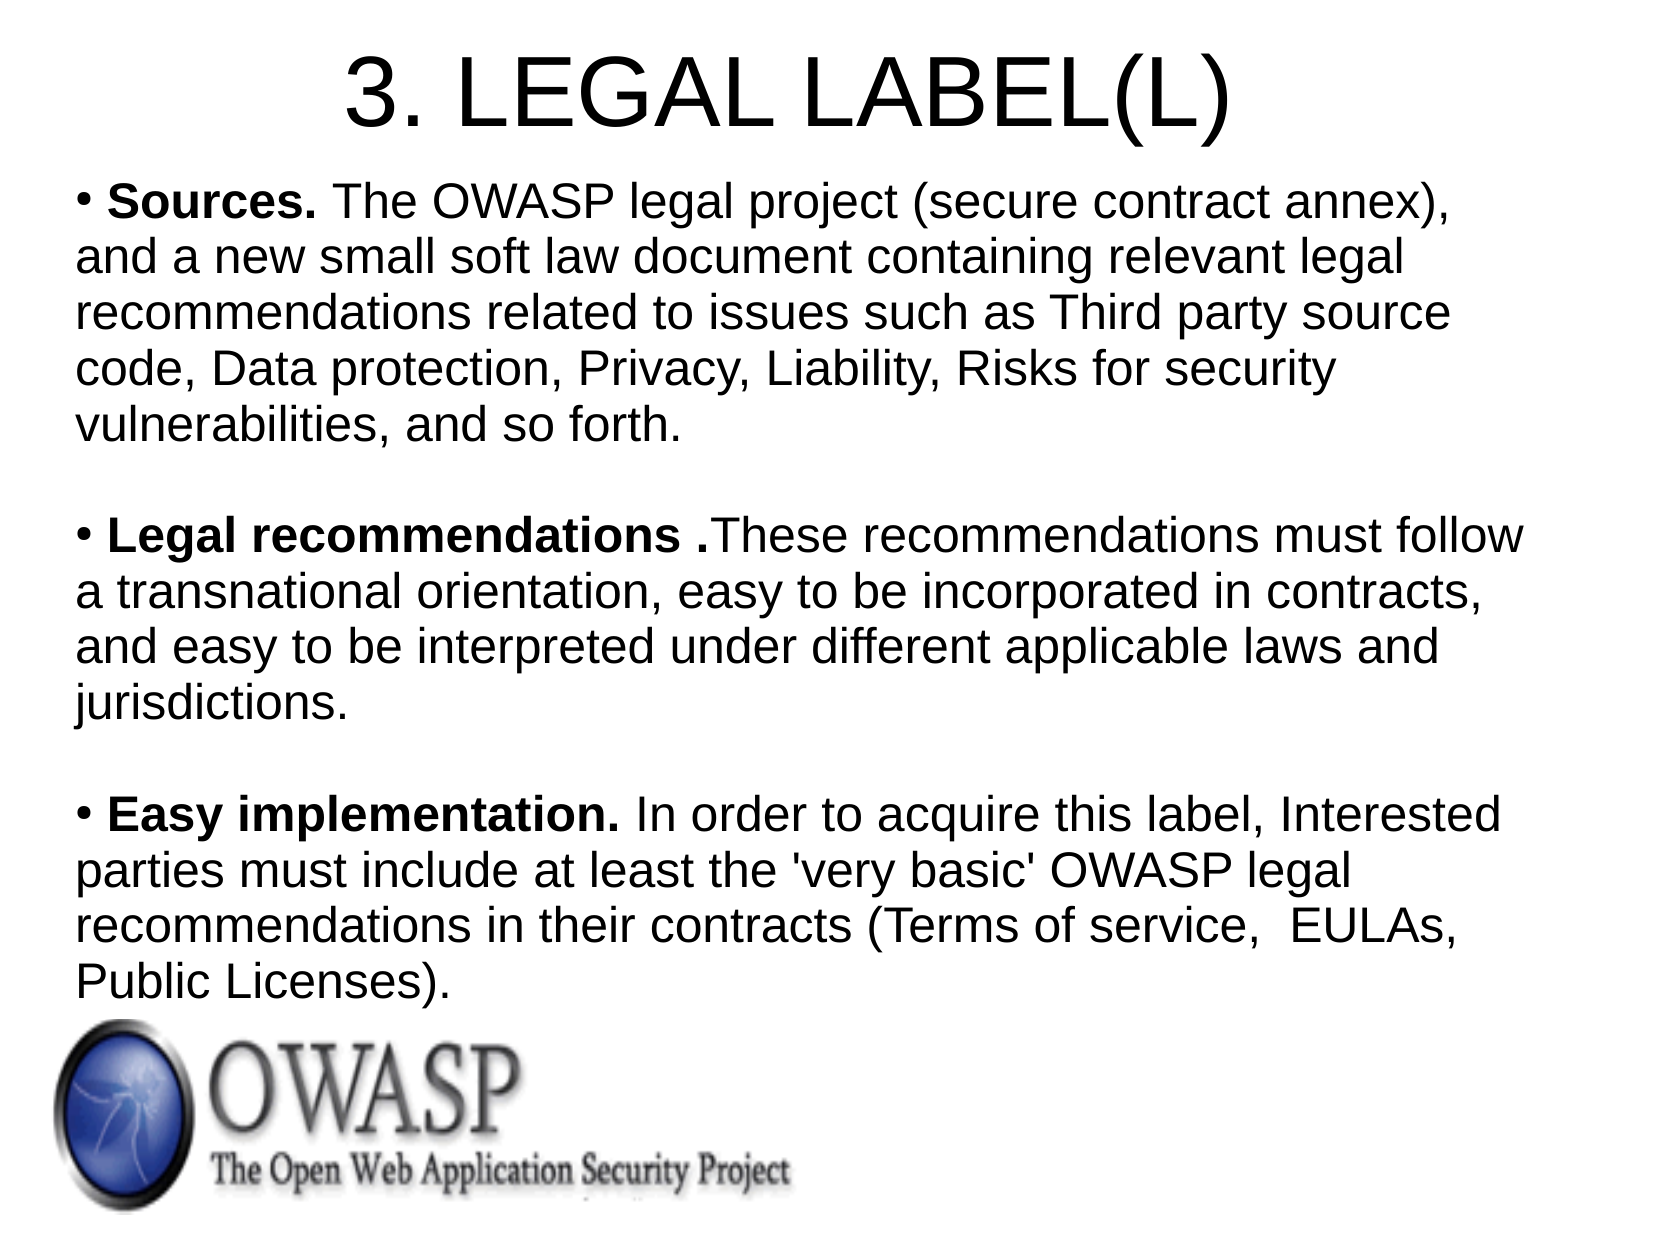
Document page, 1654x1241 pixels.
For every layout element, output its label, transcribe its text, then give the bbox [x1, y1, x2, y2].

subtitle Sources. The OWASP legal project (secure contract annex), and a new small soft law document containing relevant legal recommendations related to issues such as Third party source code, Data protection, Privacy, Liability, Risks for security vulnerabilities, and so forth. Legal recommendations .These recommendations must follow a transnational orientation, easy to be incorporated in contracts, and easy to be interpreted under different applicable laws and jurisdictions. Easy implementation. In order to acquire this label, Interested parties must include at least the 'very basic' OWASP legal recommendations in their contracts (Terms of service, EULAs, Public Licenses). [75, 116, 1531, 1241]
picture [45, 1019, 811, 1216]
title 3. LEGAL LABEL(L) [45, 0, 1534, 196]
